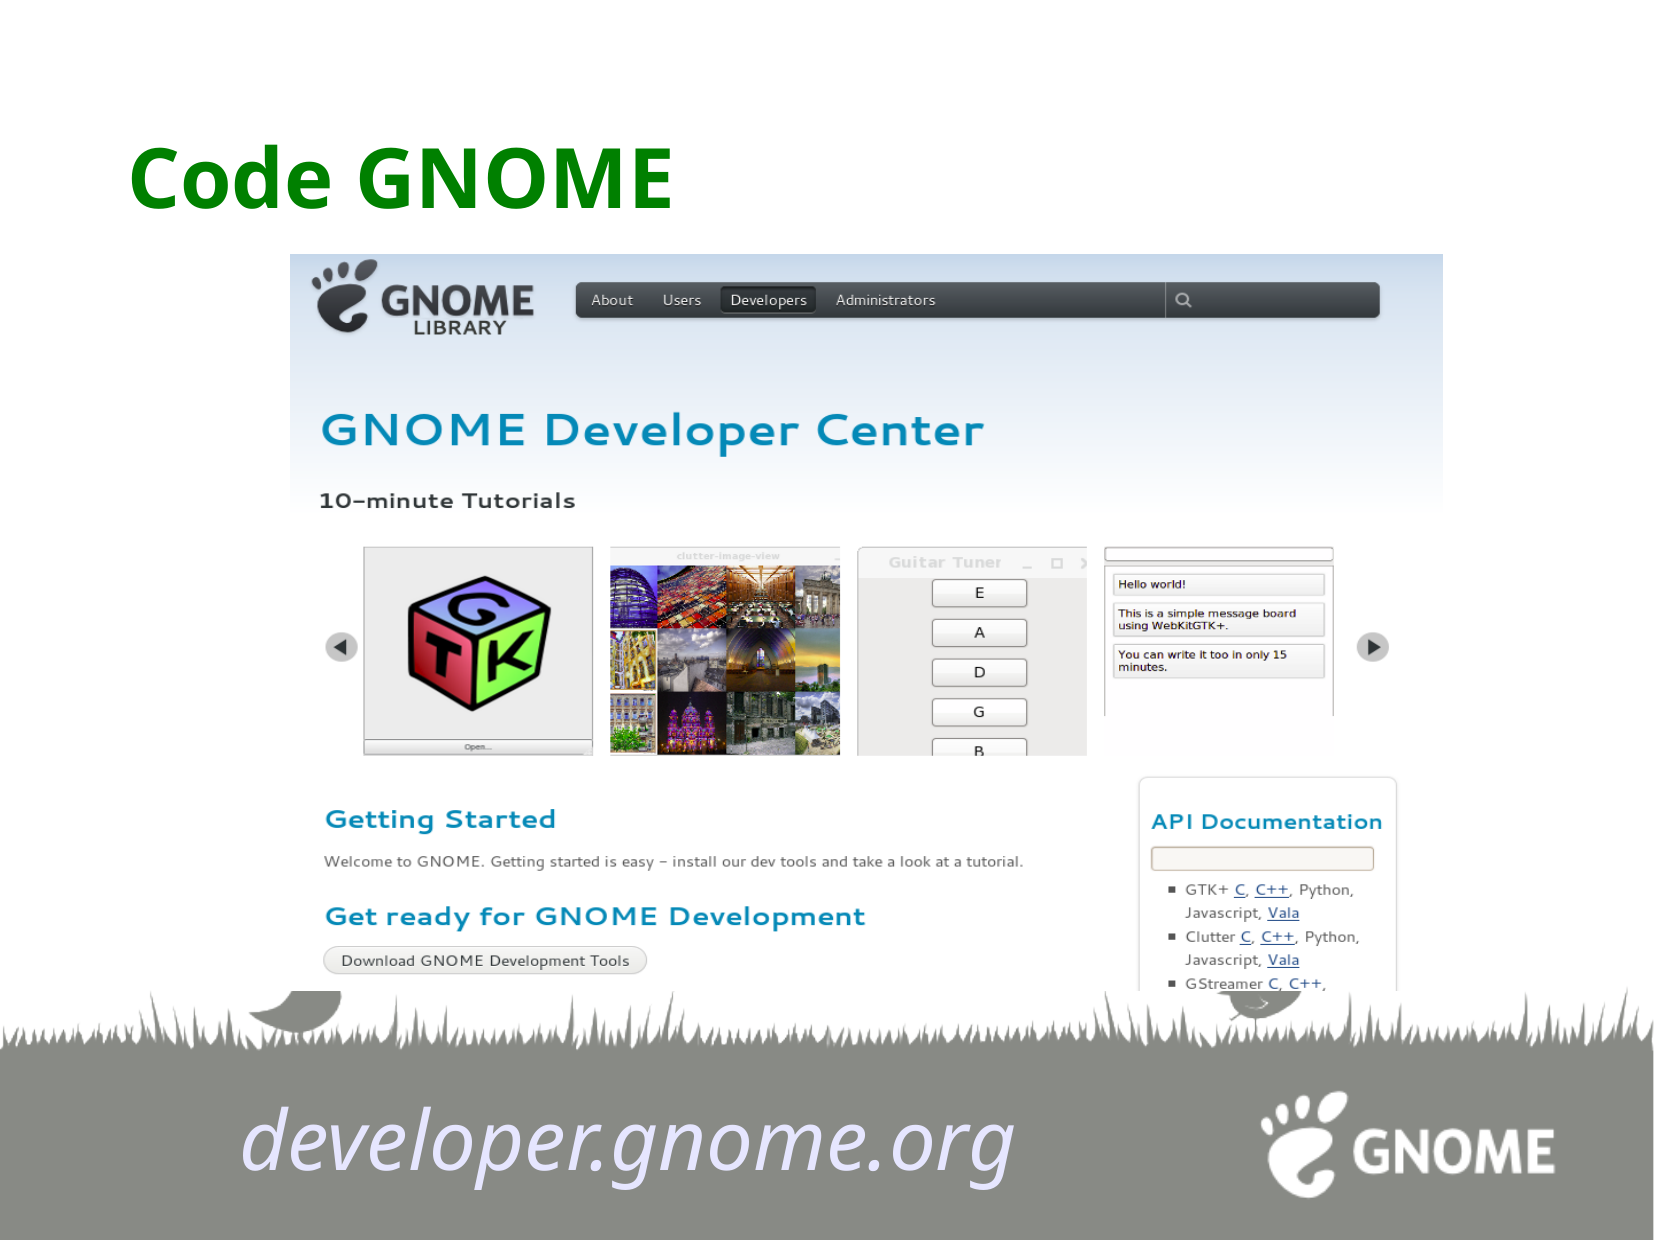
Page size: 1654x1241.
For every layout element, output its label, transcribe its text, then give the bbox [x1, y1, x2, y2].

picture [0, 0, 1654, 1240]
text_box developer.gnome.org [225, 1073, 1056, 1201]
text_box Code GNOME [112, 112, 1276, 239]
